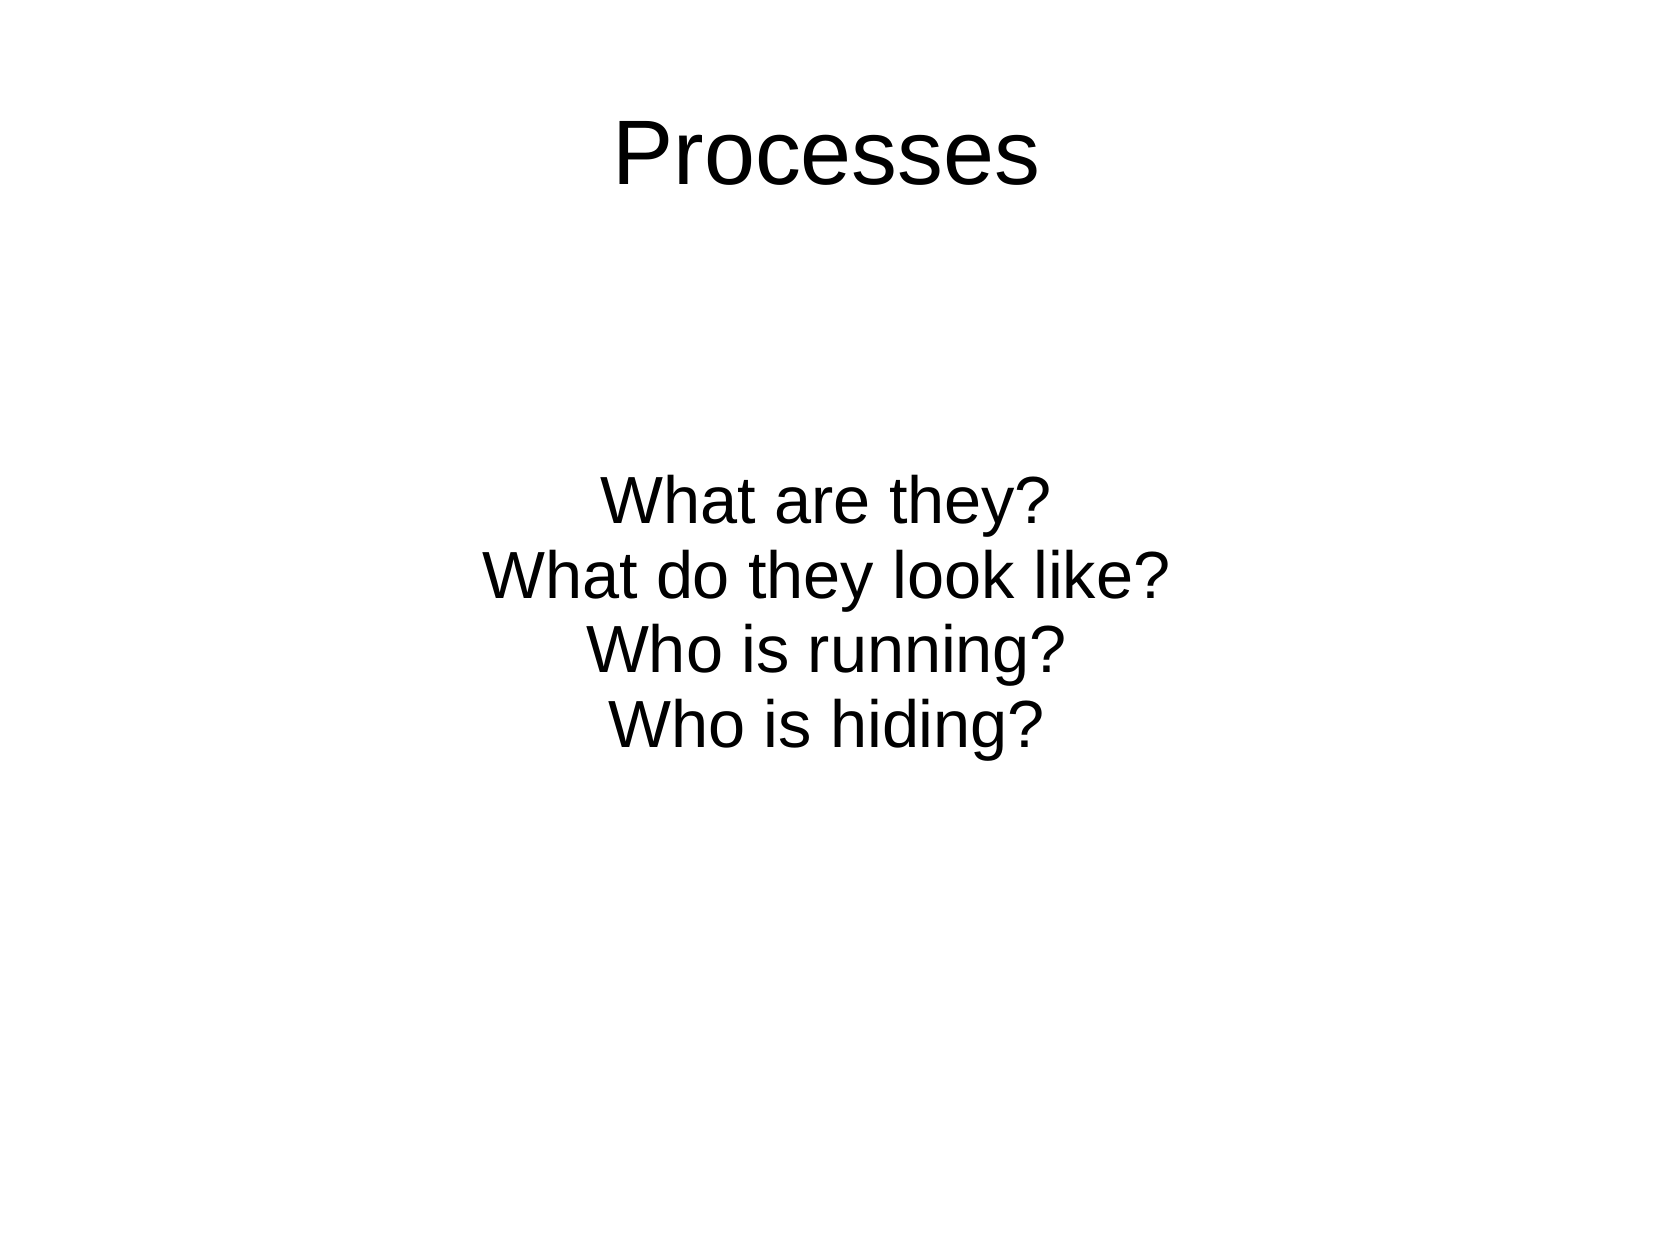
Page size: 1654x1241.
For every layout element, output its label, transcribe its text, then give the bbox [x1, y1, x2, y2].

title Processes [82, 49, 1571, 257]
subtitle What are they? What do they look like? Who is running? Who is hiding? [82, 290, 1571, 1010]
